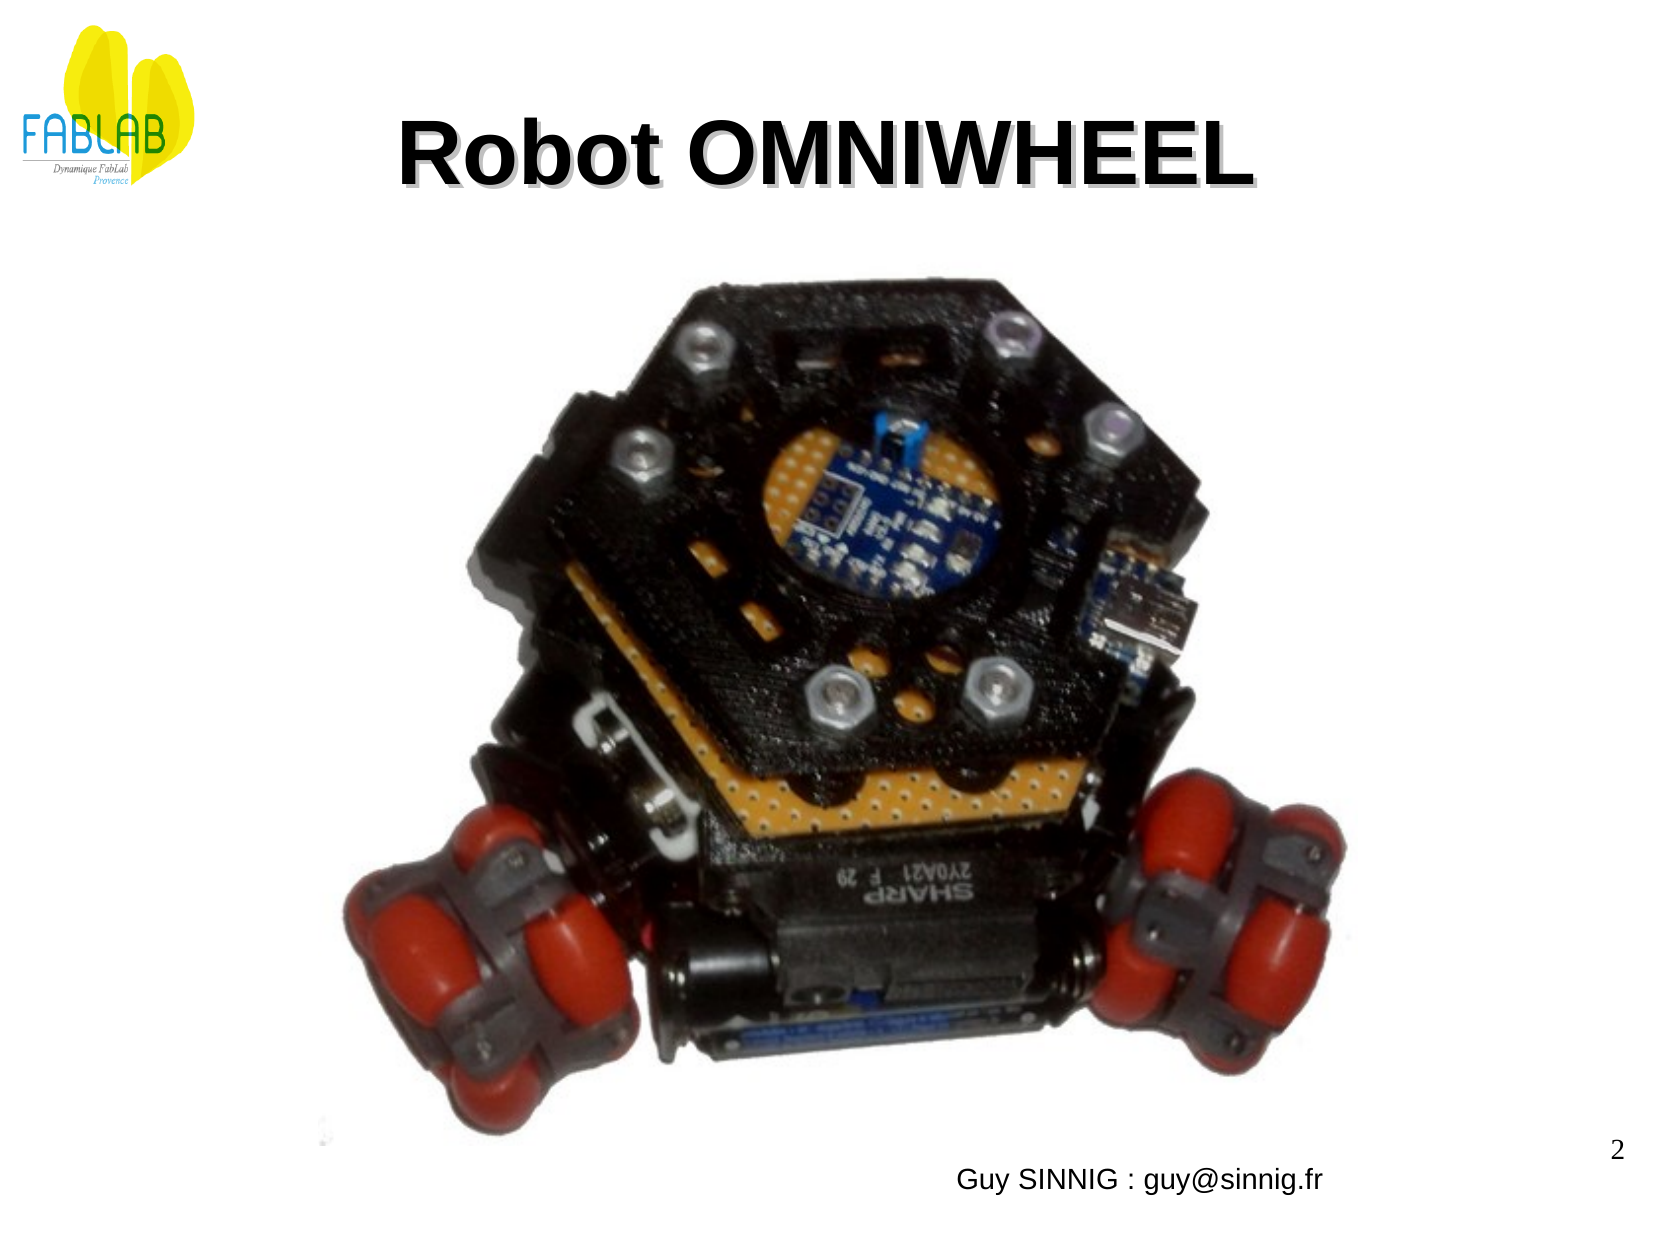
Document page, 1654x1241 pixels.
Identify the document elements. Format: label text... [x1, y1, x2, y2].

picture [318, 257, 1358, 1146]
picture [0, 11, 217, 201]
title Robot OMNIWHEEL [82, 49, 1571, 257]
